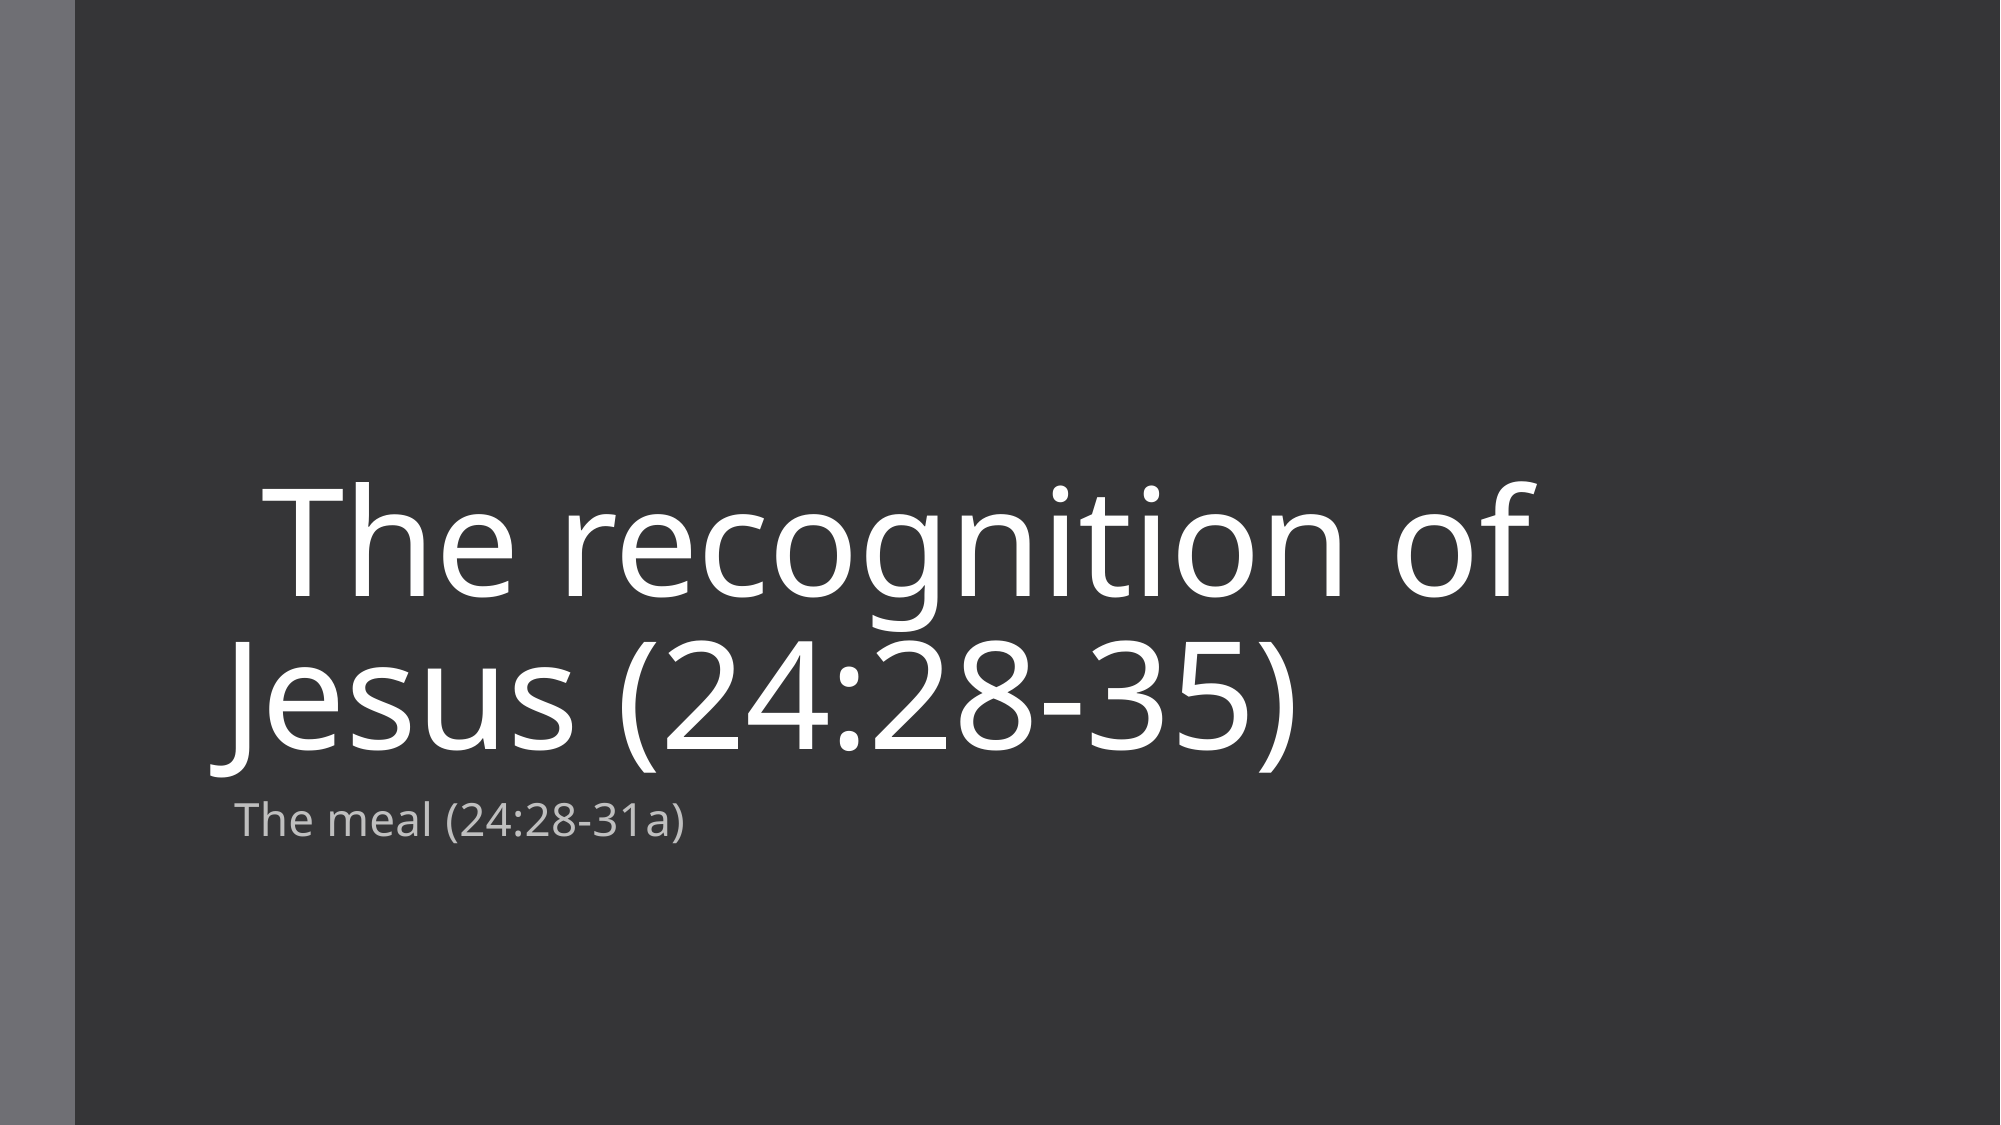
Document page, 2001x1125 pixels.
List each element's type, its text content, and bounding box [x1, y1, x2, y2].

subtitle The meal (24:28-31a) [206, 787, 1752, 1066]
title The recognition of Jesus (24:28-35) [206, 124, 1752, 787]
